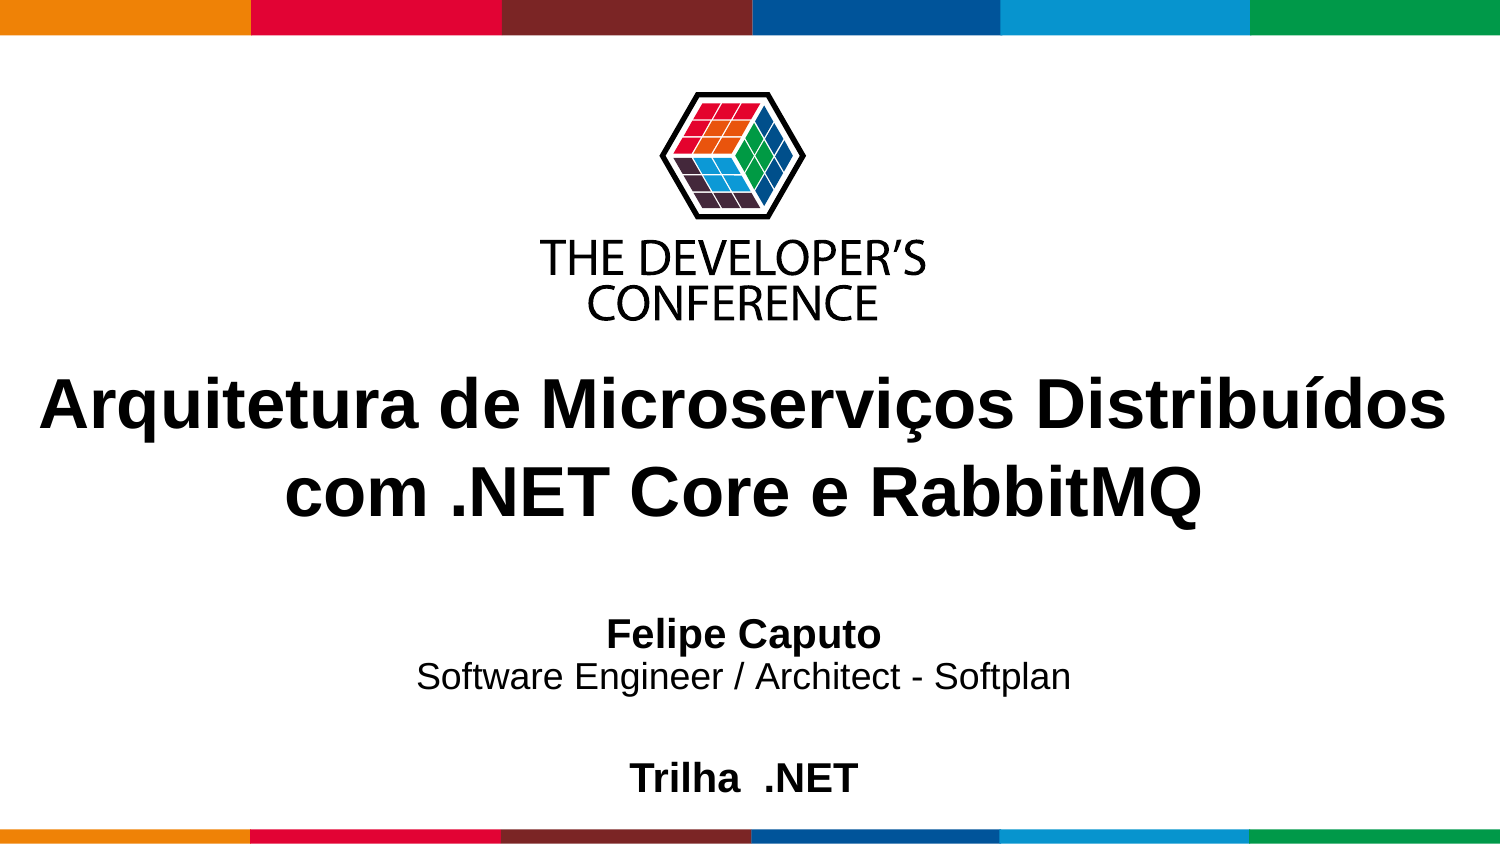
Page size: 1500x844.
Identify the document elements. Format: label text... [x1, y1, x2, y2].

text_box Software Engineer / Architect - Softplan [100, 643, 1388, 743]
title Arquitetura de Microserviços Distribuídos [0, 351, 1489, 439]
subtitle Felipe Caputo [100, 598, 1388, 643]
title com .NET Core e RabbitMQ [0, 439, 1489, 538]
text_box Trilha .NET [100, 743, 1388, 797]
